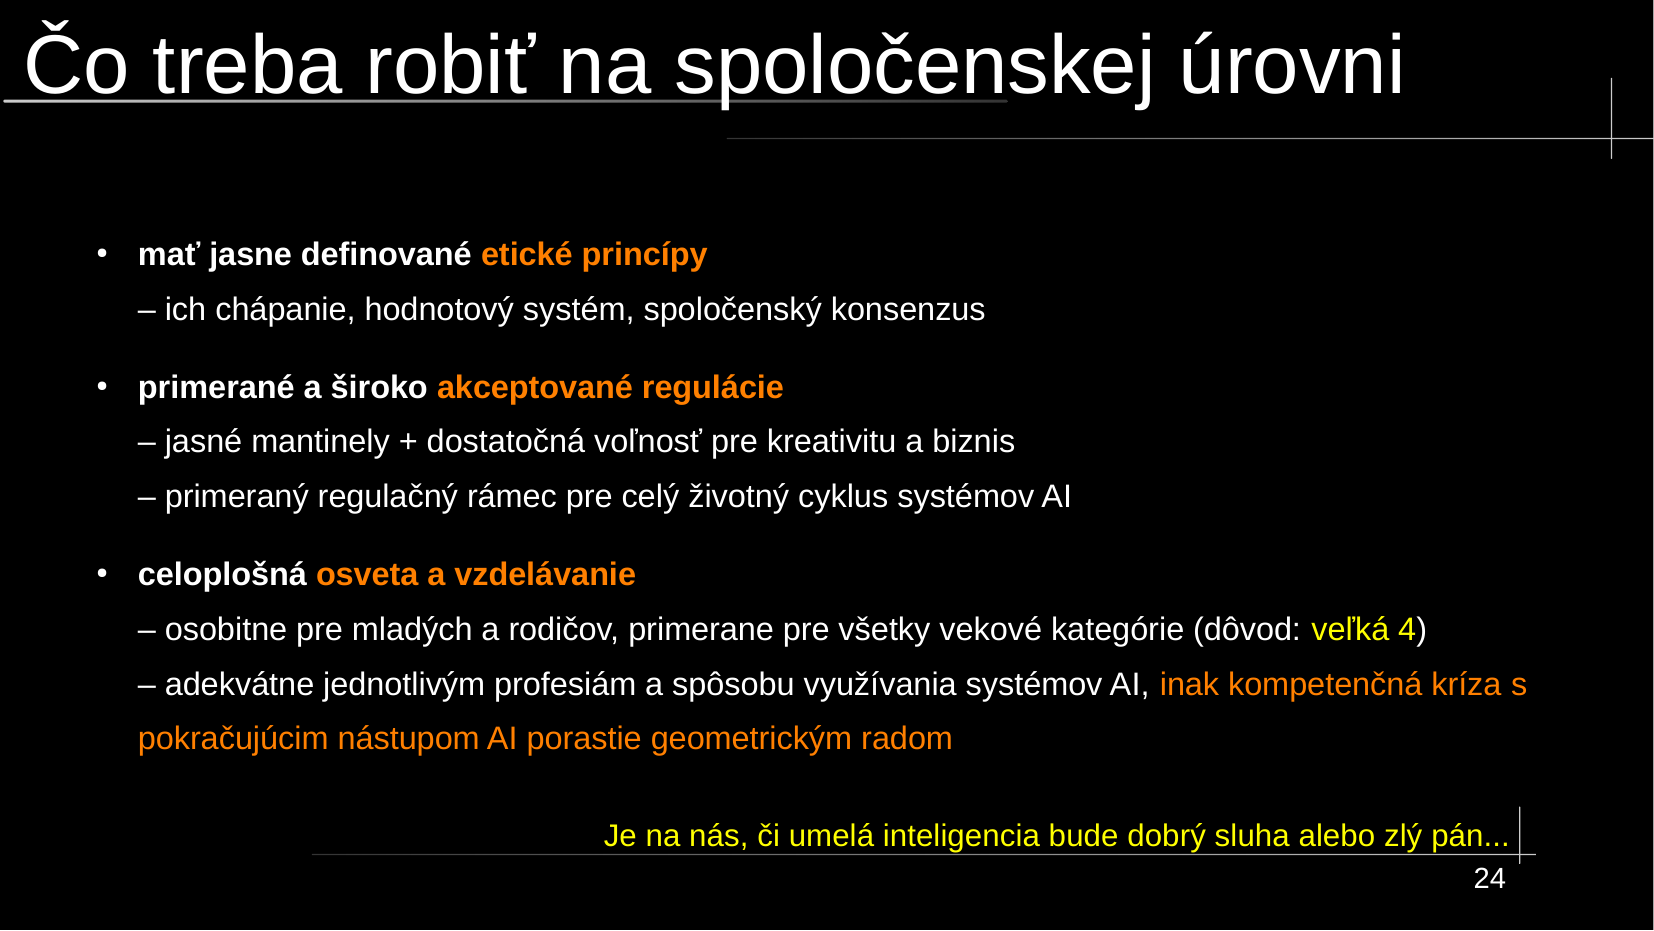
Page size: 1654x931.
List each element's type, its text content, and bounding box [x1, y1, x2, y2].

title Čo treba robiť na spoločenskej úrovni [23, 11, 1589, 119]
list mať jasne definované etické princípy – ich chápanie, hodnotový systém, spoločenský konsenzus primerané a široko akceptované regulácie – jasné mantinely + dostatočná voľnosť pre kreativitu a biznis – primeraný regulačný rámec pre celý životný cyklus systémov AI celoplošná osveta a vzdelávanie – osobitne pre mladých a rodičov, primerane pre všetky vekové kategórie (dôvod: veľká 4) – adekvátne jednotlivým profesiám a spôsobu využívania systémov AI, inak kompetenčná kríza s pokračujúcim nástupom AI porastie geometrickým radom [82, 217, 1571, 758]
title Je na nás, či umelá inteligencia bude dobrý sluha alebo zlý pán... [29, 800, 1512, 871]
